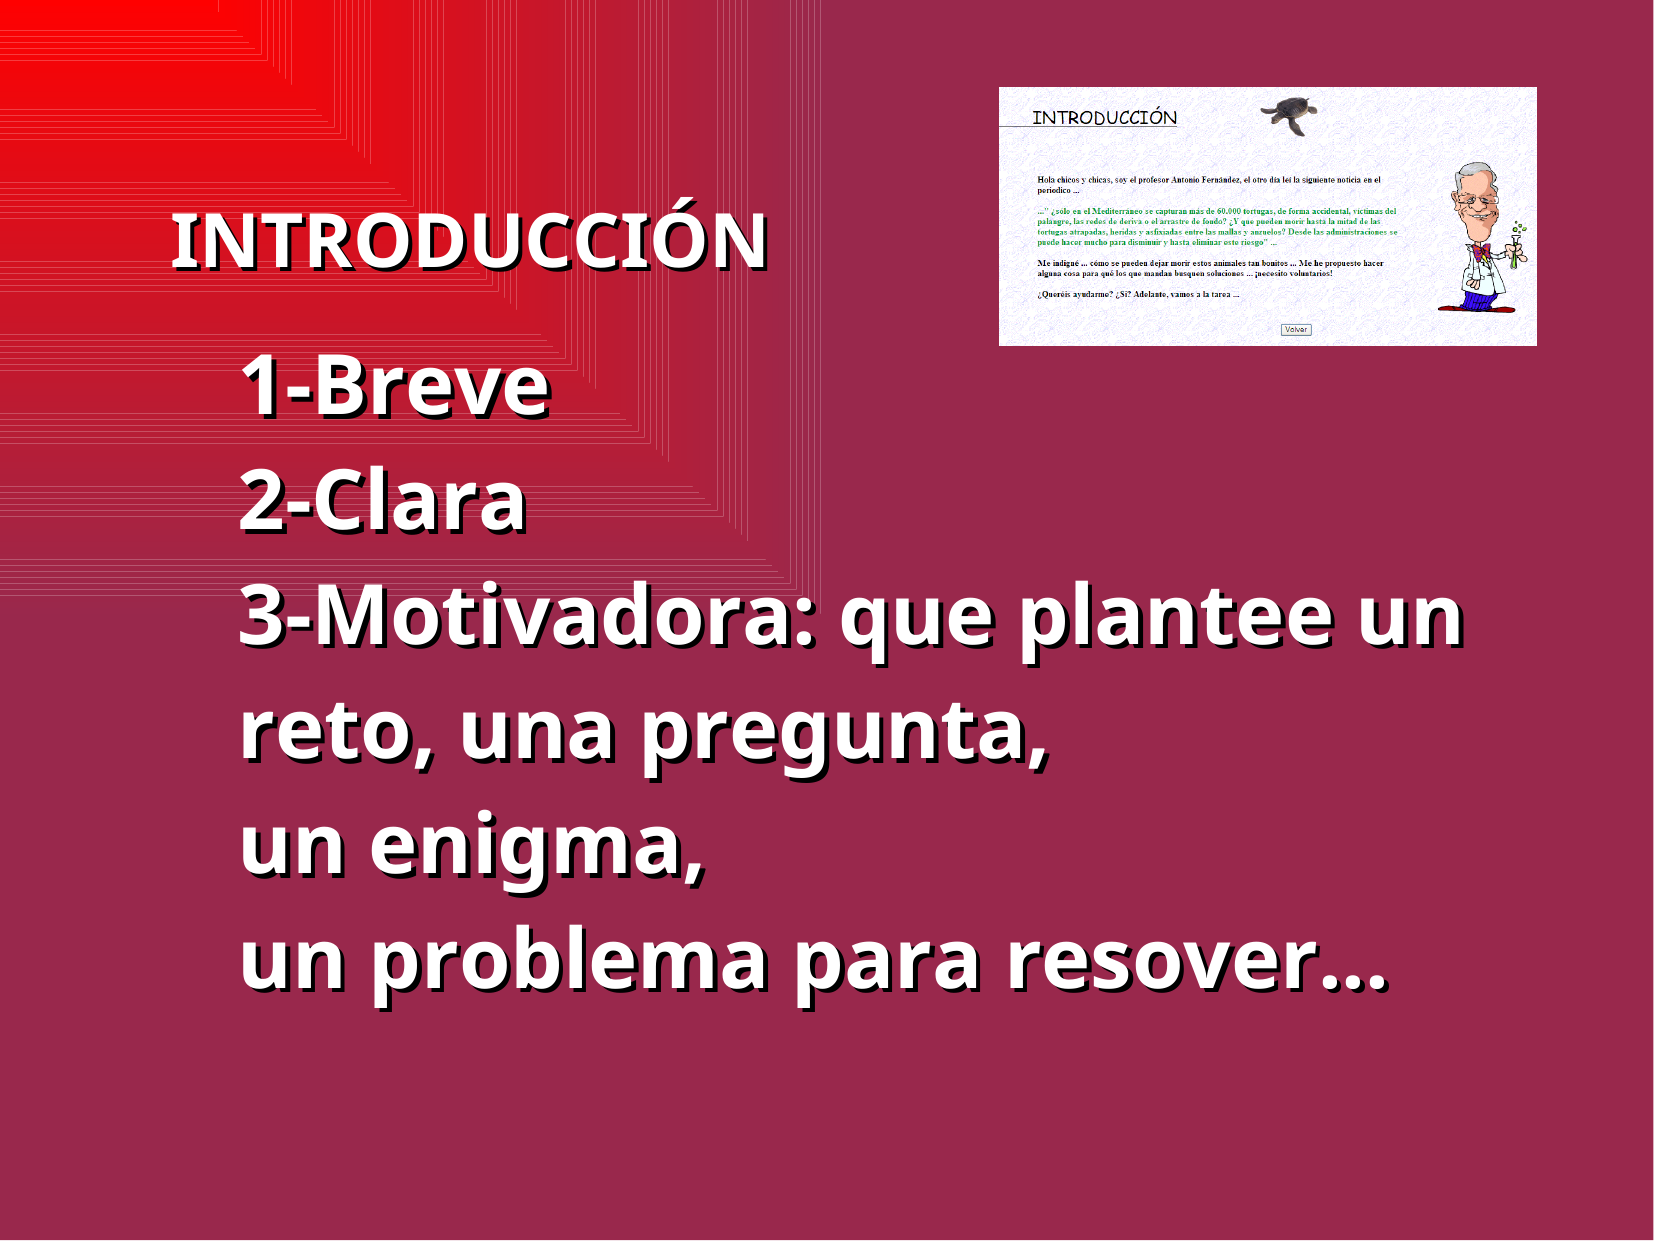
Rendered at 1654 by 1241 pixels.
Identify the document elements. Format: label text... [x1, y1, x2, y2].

picture [999, 87, 1537, 346]
text_box INTRODUCCIÓN [170, 187, 771, 297]
text_box 1-Breve 2-Clara 3-Motivadora: que plantee un reto, una pregunta, un enigma, un problema para resover... [237, 324, 1499, 1013]
